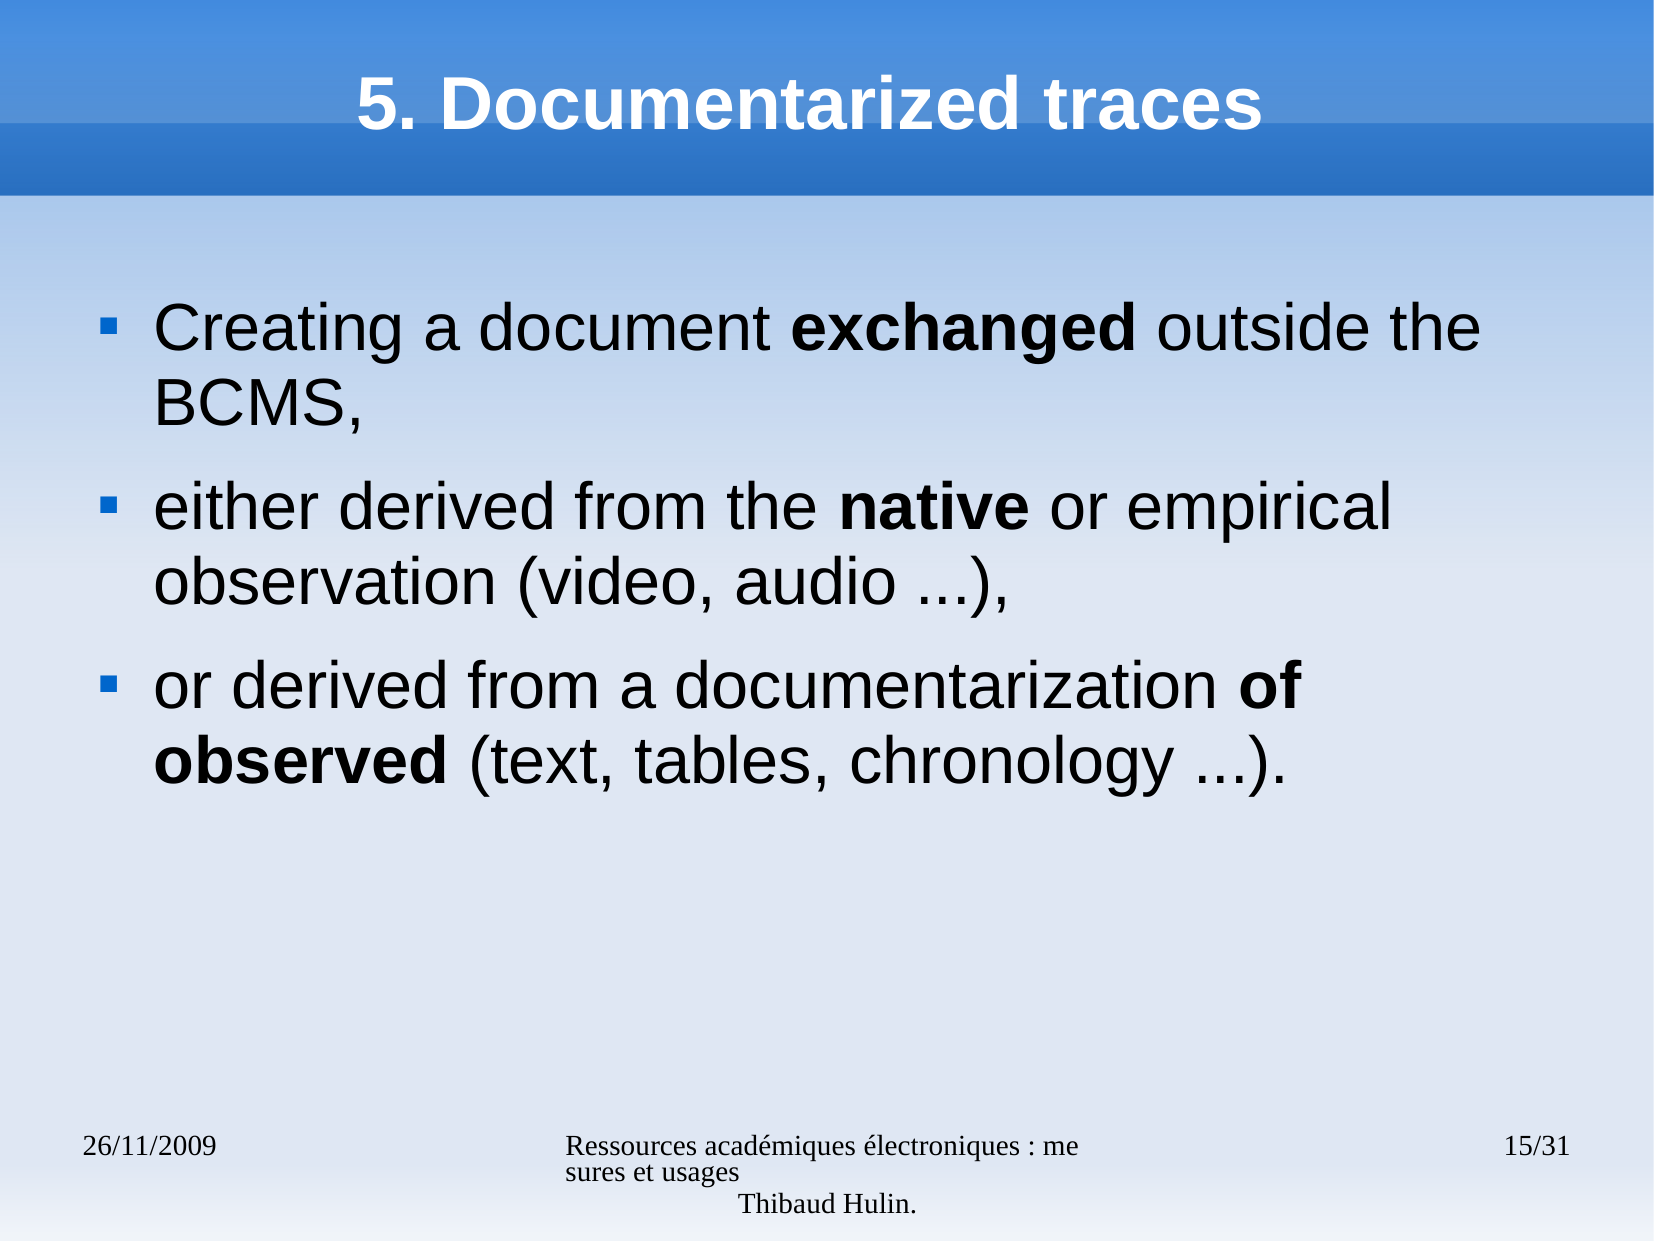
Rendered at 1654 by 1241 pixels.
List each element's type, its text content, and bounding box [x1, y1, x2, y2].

list Creating a document exchanged outside the BCMS, either derived from the native or empirical observation (video, audio ...), or derived from a documentarization of observed (text, tables, chronology ...). [82, 290, 1571, 1094]
title 5. Documentarized traces [76, 0, 1565, 208]
picture [0, 0, 1654, 1241]
